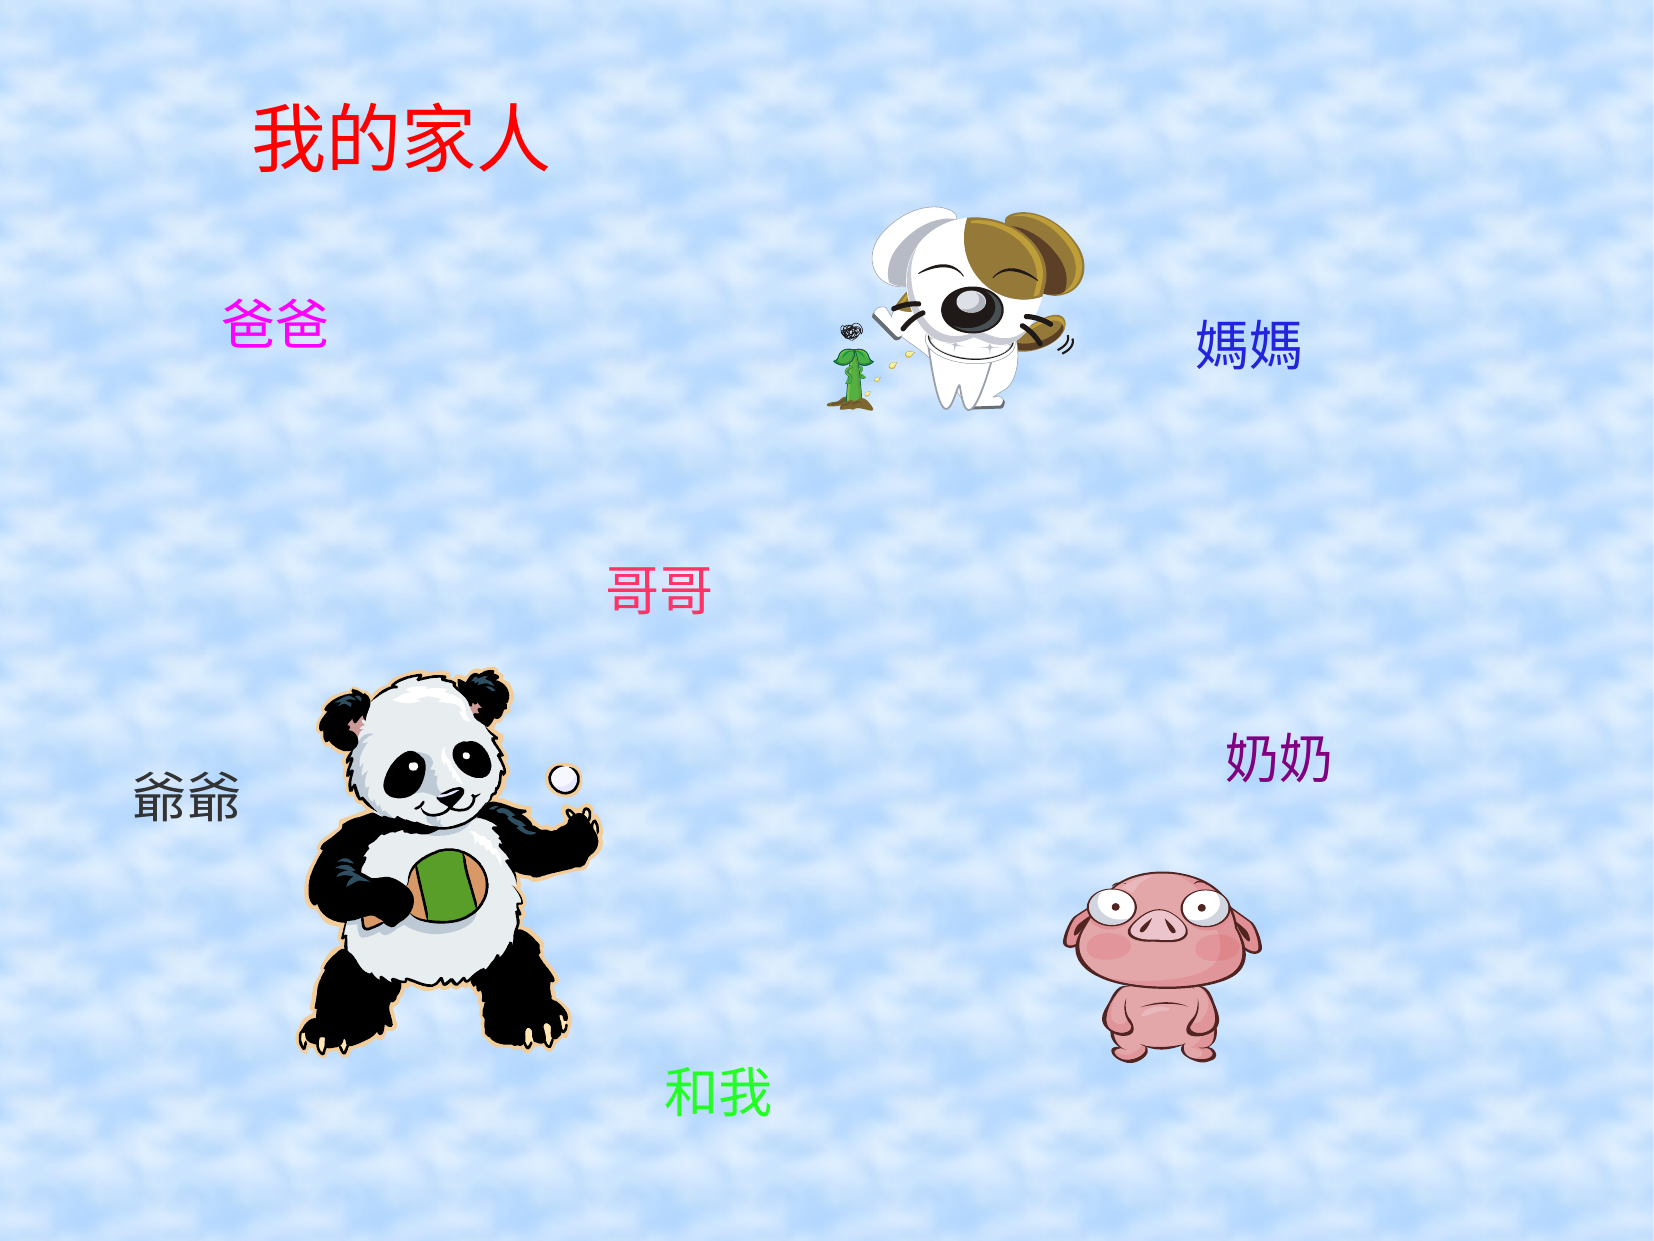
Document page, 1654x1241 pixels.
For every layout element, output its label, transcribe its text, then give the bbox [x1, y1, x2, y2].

picture [0, 0, 1654, 1241]
text_box 奶奶 [1210, 708, 1565, 789]
text_box 和我 [649, 1042, 975, 1123]
text_box 爺爺 [118, 746, 295, 827]
text_box 哥哥 [590, 540, 886, 621]
text_box 媽媽 [1181, 295, 1536, 376]
text_box 爸爸 [206, 274, 650, 355]
text_box 我的家人 [236, 72, 591, 178]
